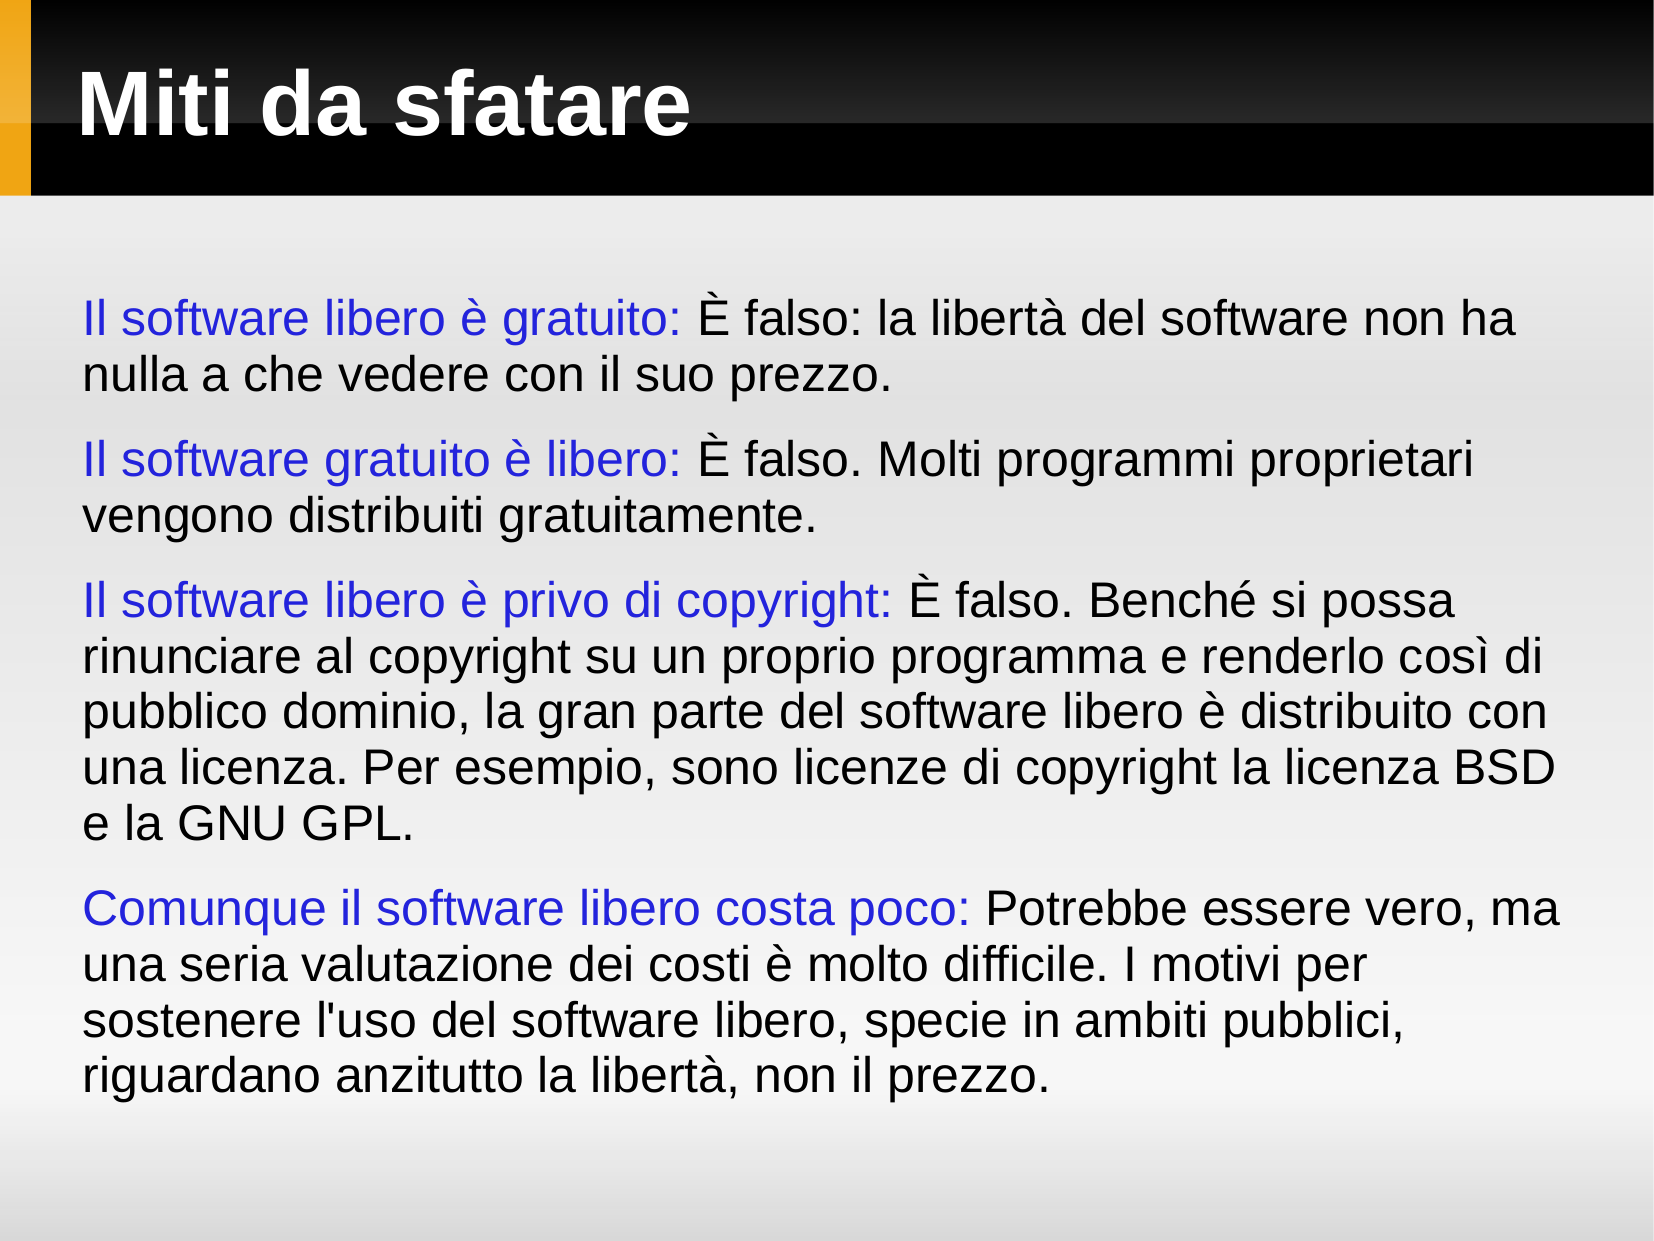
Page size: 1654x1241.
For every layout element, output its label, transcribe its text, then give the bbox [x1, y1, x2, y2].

title Miti da sfatare [76, 0, 1565, 208]
picture [0, 0, 1654, 1241]
list Il software libero è gratuito: È falso: la libertà del software non ha nulla a che vedere con il suo prezzo. Il software gratuito è libero: È falso. Molti programmi proprietari vengono distribuiti gratuitamente. Il software libero è privo di copyright: È falso. Benché si possa rinunciare al copyright su un proprio programma e renderlo così di pubblico dominio, la gran parte del software libero è distribuito con una licenza. Per esempio, sono licenze di copyright la licenza BSD e la GNU GPL. Comunque il software libero costa poco: Potrebbe essere vero, ma una seria valutazione dei costi è molto difficile. I motivi per sostenere l'uso del software libero, specie in ambiti pubblici, riguardano anzitutto la libertà, non il prezzo. [82, 290, 1571, 1109]
